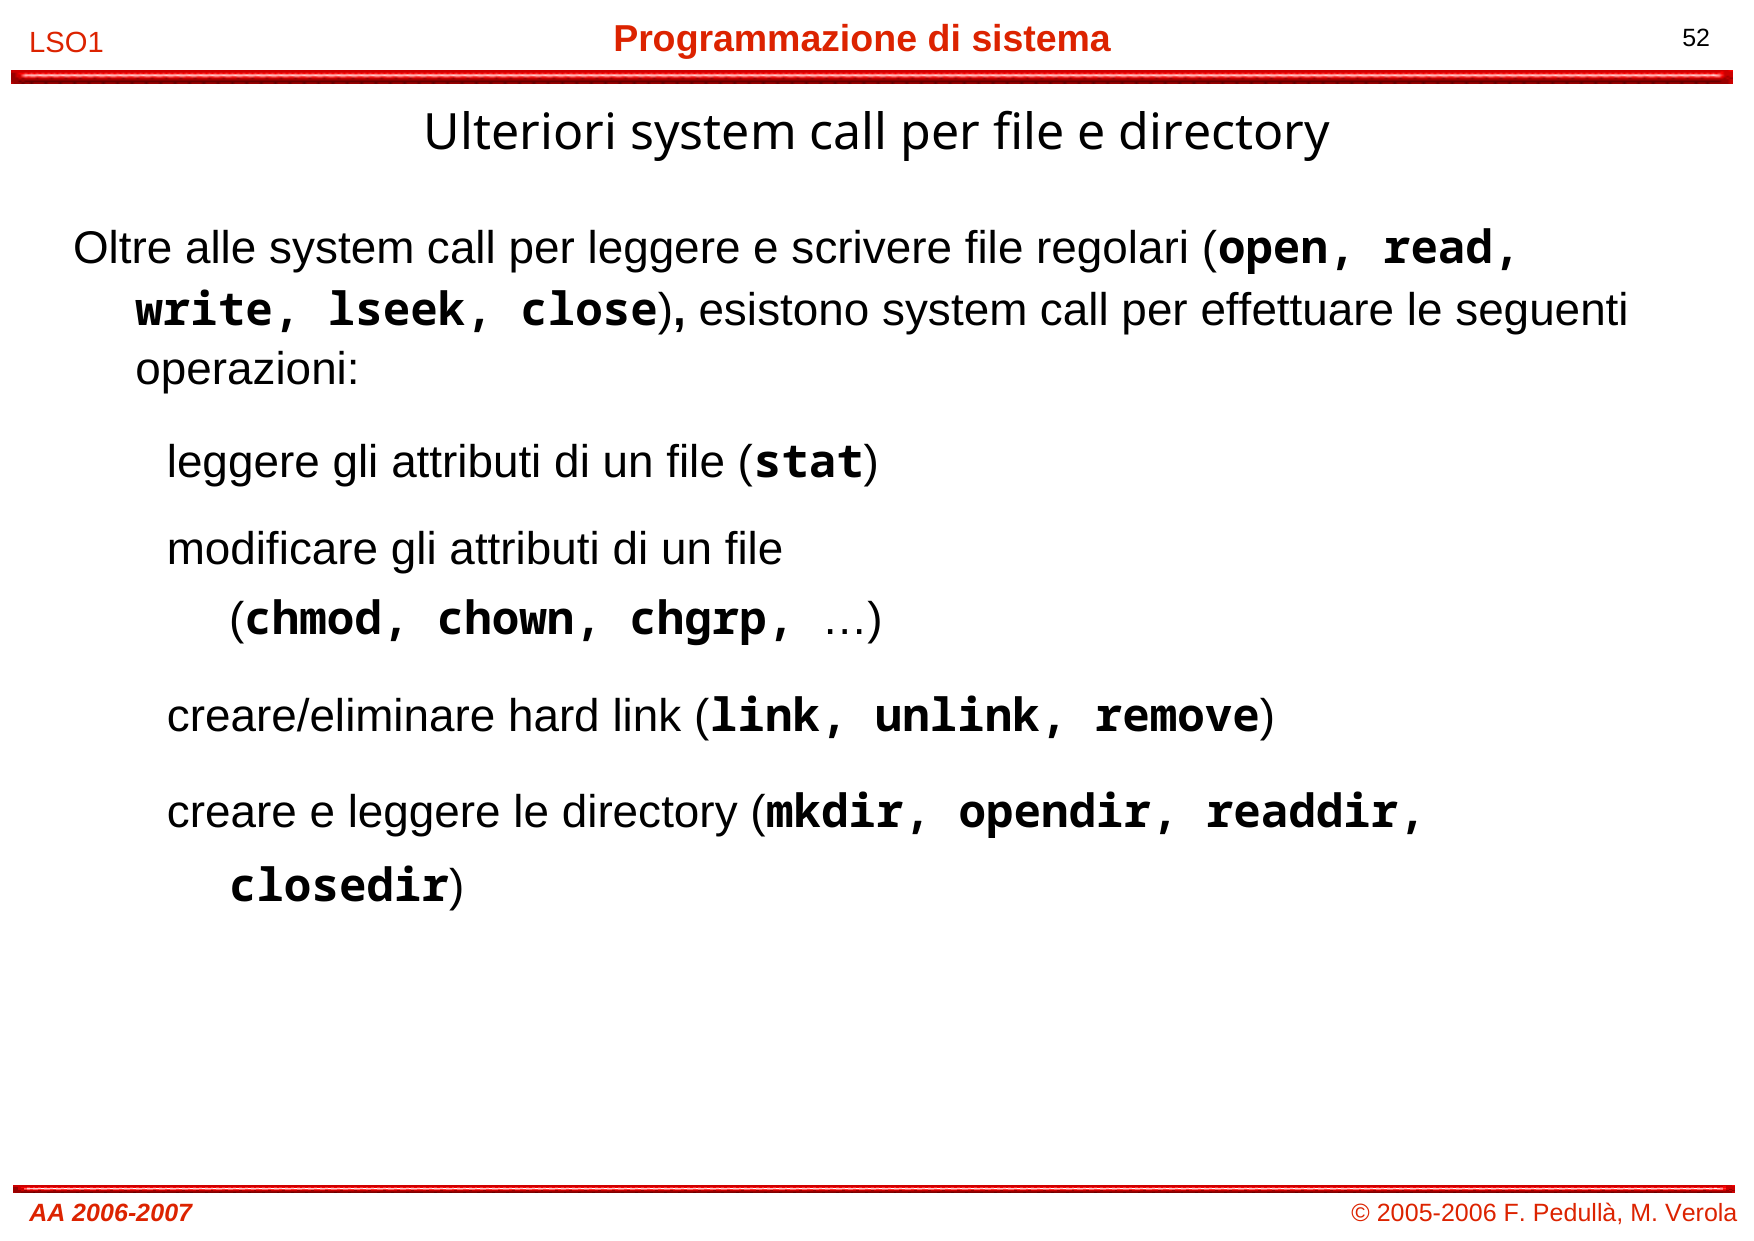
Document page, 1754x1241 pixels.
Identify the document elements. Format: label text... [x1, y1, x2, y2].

picture [11, 70, 1733, 84]
list Oltre alle system call per leggere e scrivere file regolari (open, read, write, lseek, close), esistono system call per effettuare le seguenti operazioni: leggere gli attributi di un file (stat) modificare gli attributi di un file (chmod, chown, chgrp, …) creare/eliminare hard link (link, unlink, remove) creare e leggere le directory (mkdir, opendir, readdir, closedir) [58, 206, 1696, 902]
picture [13, 1185, 1735, 1193]
title Ulteriori system call per file e directory [323, 84, 1431, 180]
